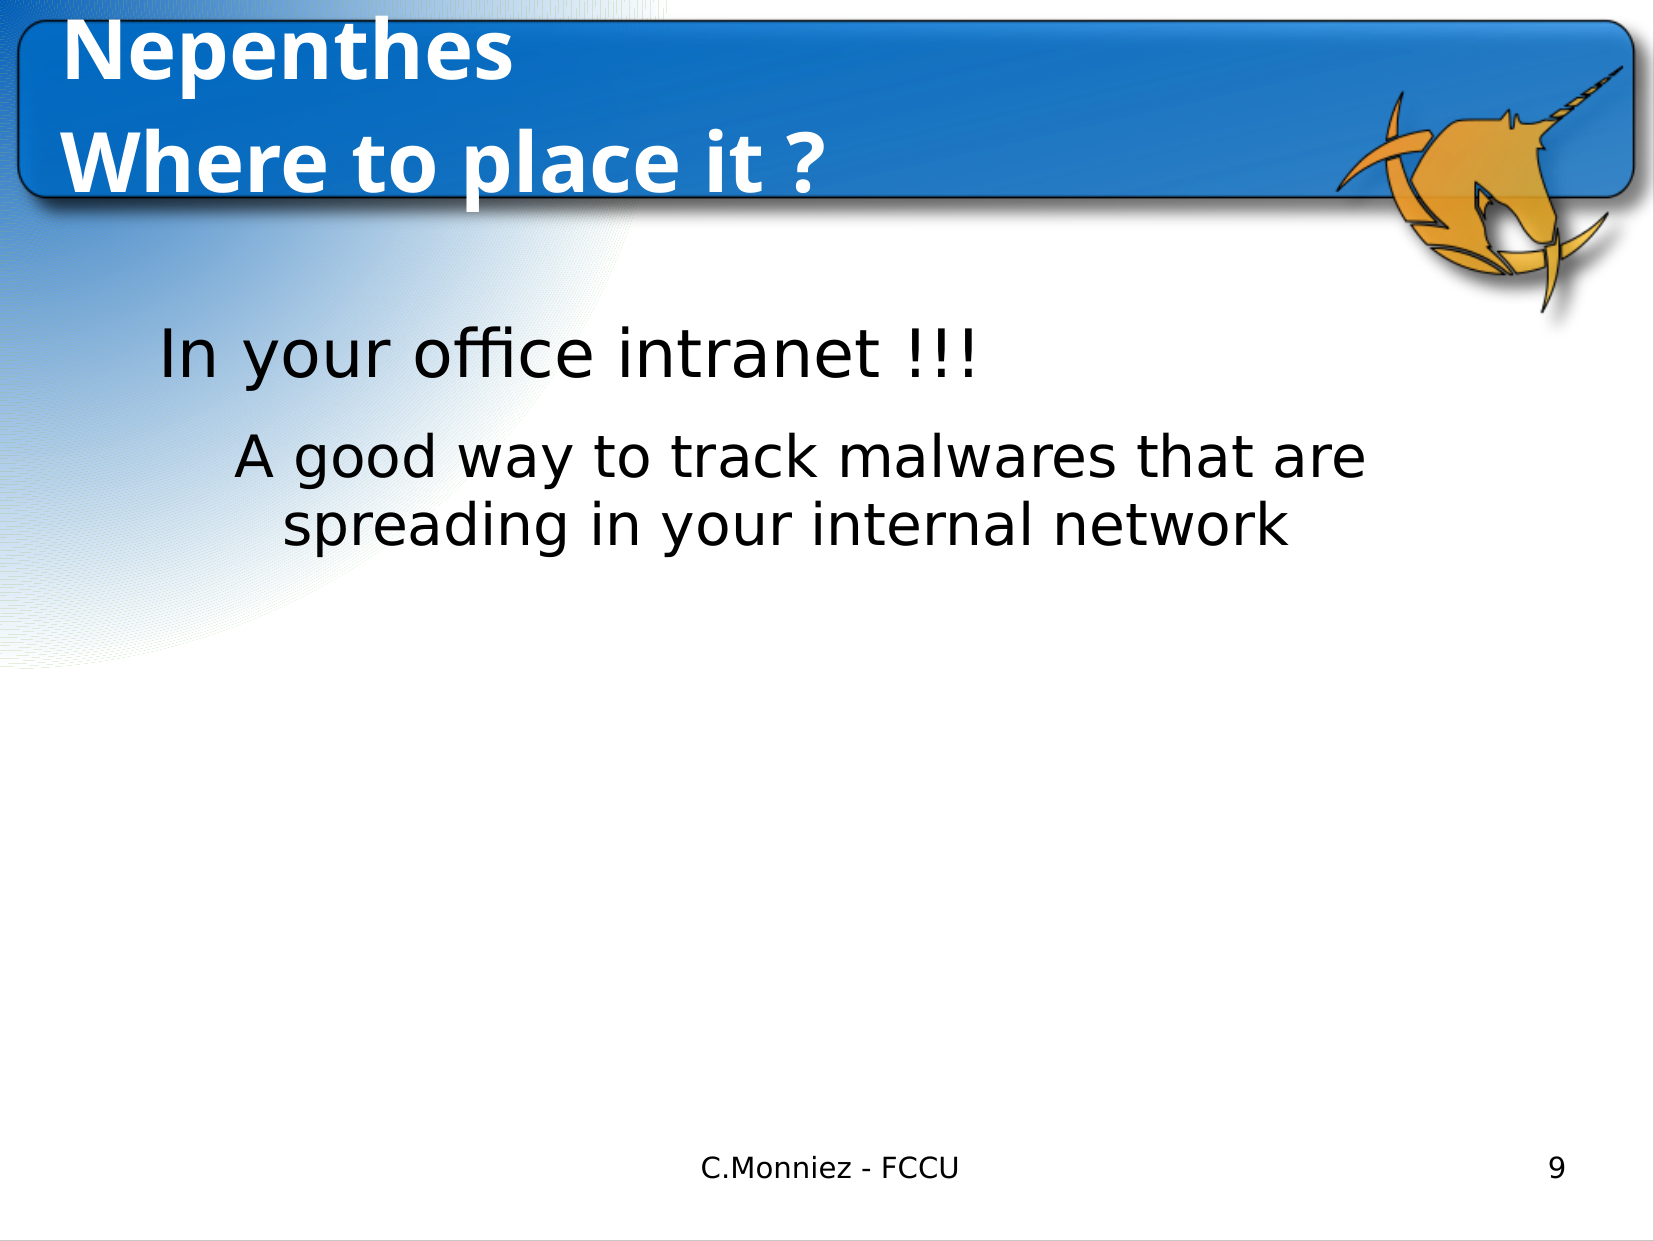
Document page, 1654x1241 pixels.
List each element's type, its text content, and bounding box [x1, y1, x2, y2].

title Nepenthes Where to place it ? [59, 0, 1388, 208]
list In your office intranet !!! A good way to track malwares that are spreading in your internal network [140, 315, 1629, 1120]
picture [0, 0, 1654, 1241]
